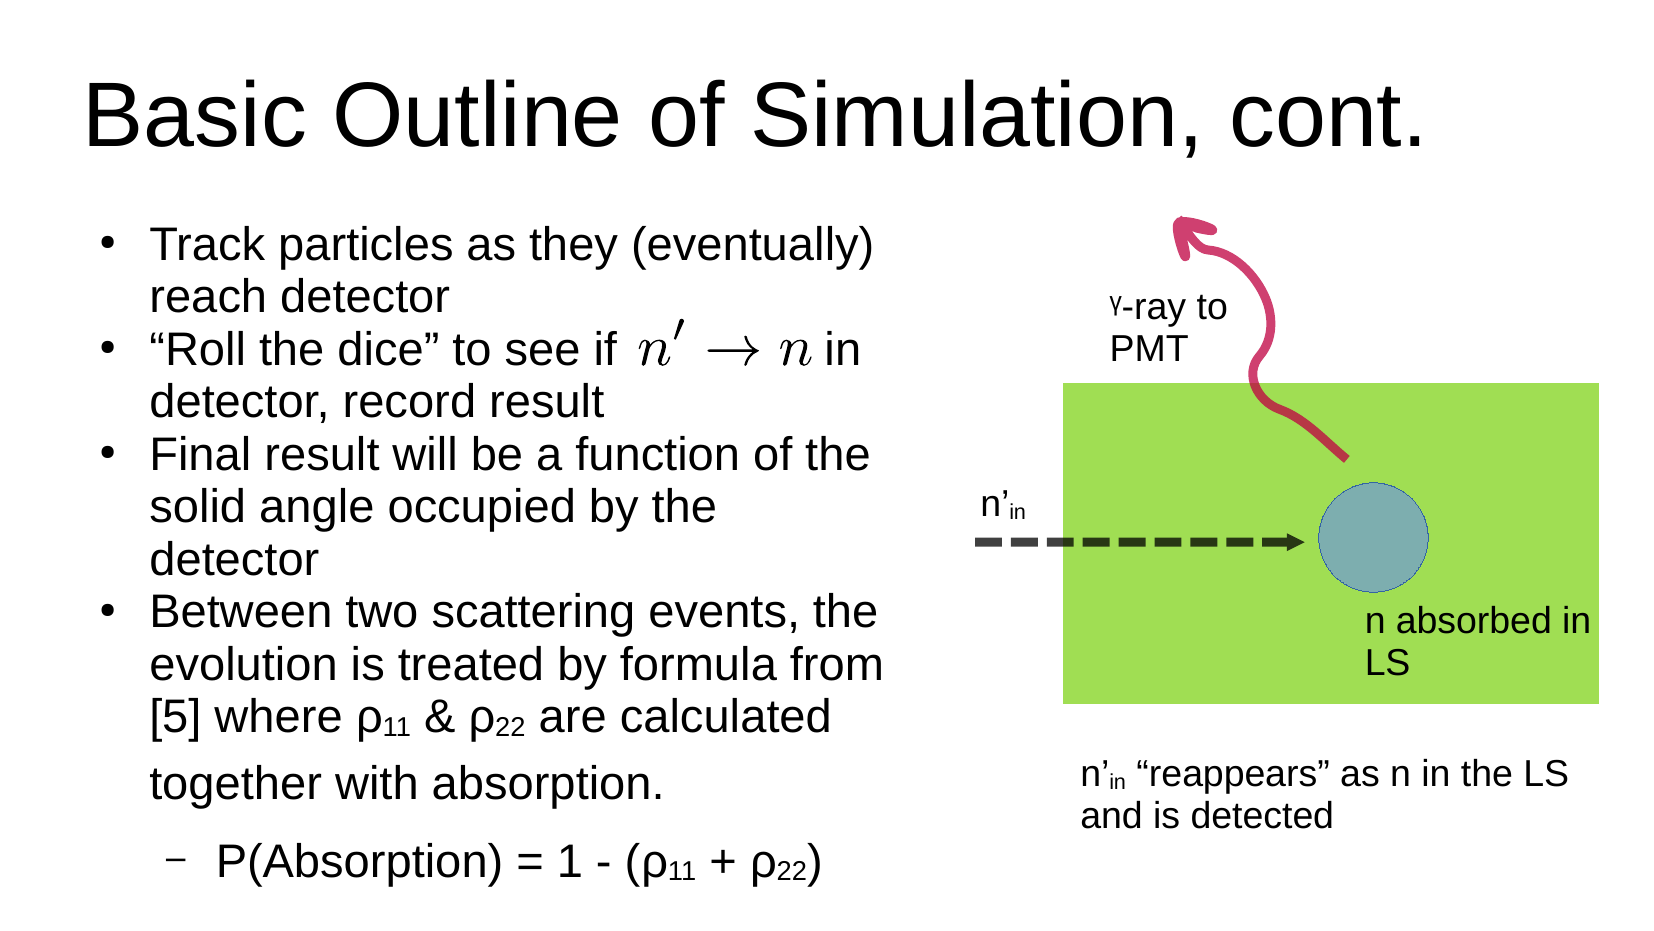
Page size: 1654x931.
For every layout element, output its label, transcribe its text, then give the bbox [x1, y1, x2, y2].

text_box [638, 318, 812, 366]
text_box n’in [965, 474, 1047, 532]
text_box n absorbed in LS [1350, 592, 1617, 733]
list Track particles as they (eventually) reach detector “Roll the dice” to see if in detector, record result Final result will be a function of the solid angle occupied by the detector Between two scattering events, the evolution is treated by formula from [5] where ρ11 & ρ22 are calculated together with absorption. P(Absorption) = 1 - (ρ11 + ρ22) [82, 217, 897, 897]
text_box [1062, 382, 1600, 705]
title Basic Outline of Simulation, cont. [82, 37, 1571, 193]
text_box n’in “reappears” as n in the LS and is detected [1065, 745, 1597, 845]
text_box ᵞ-ray to PMT [1094, 277, 1247, 377]
